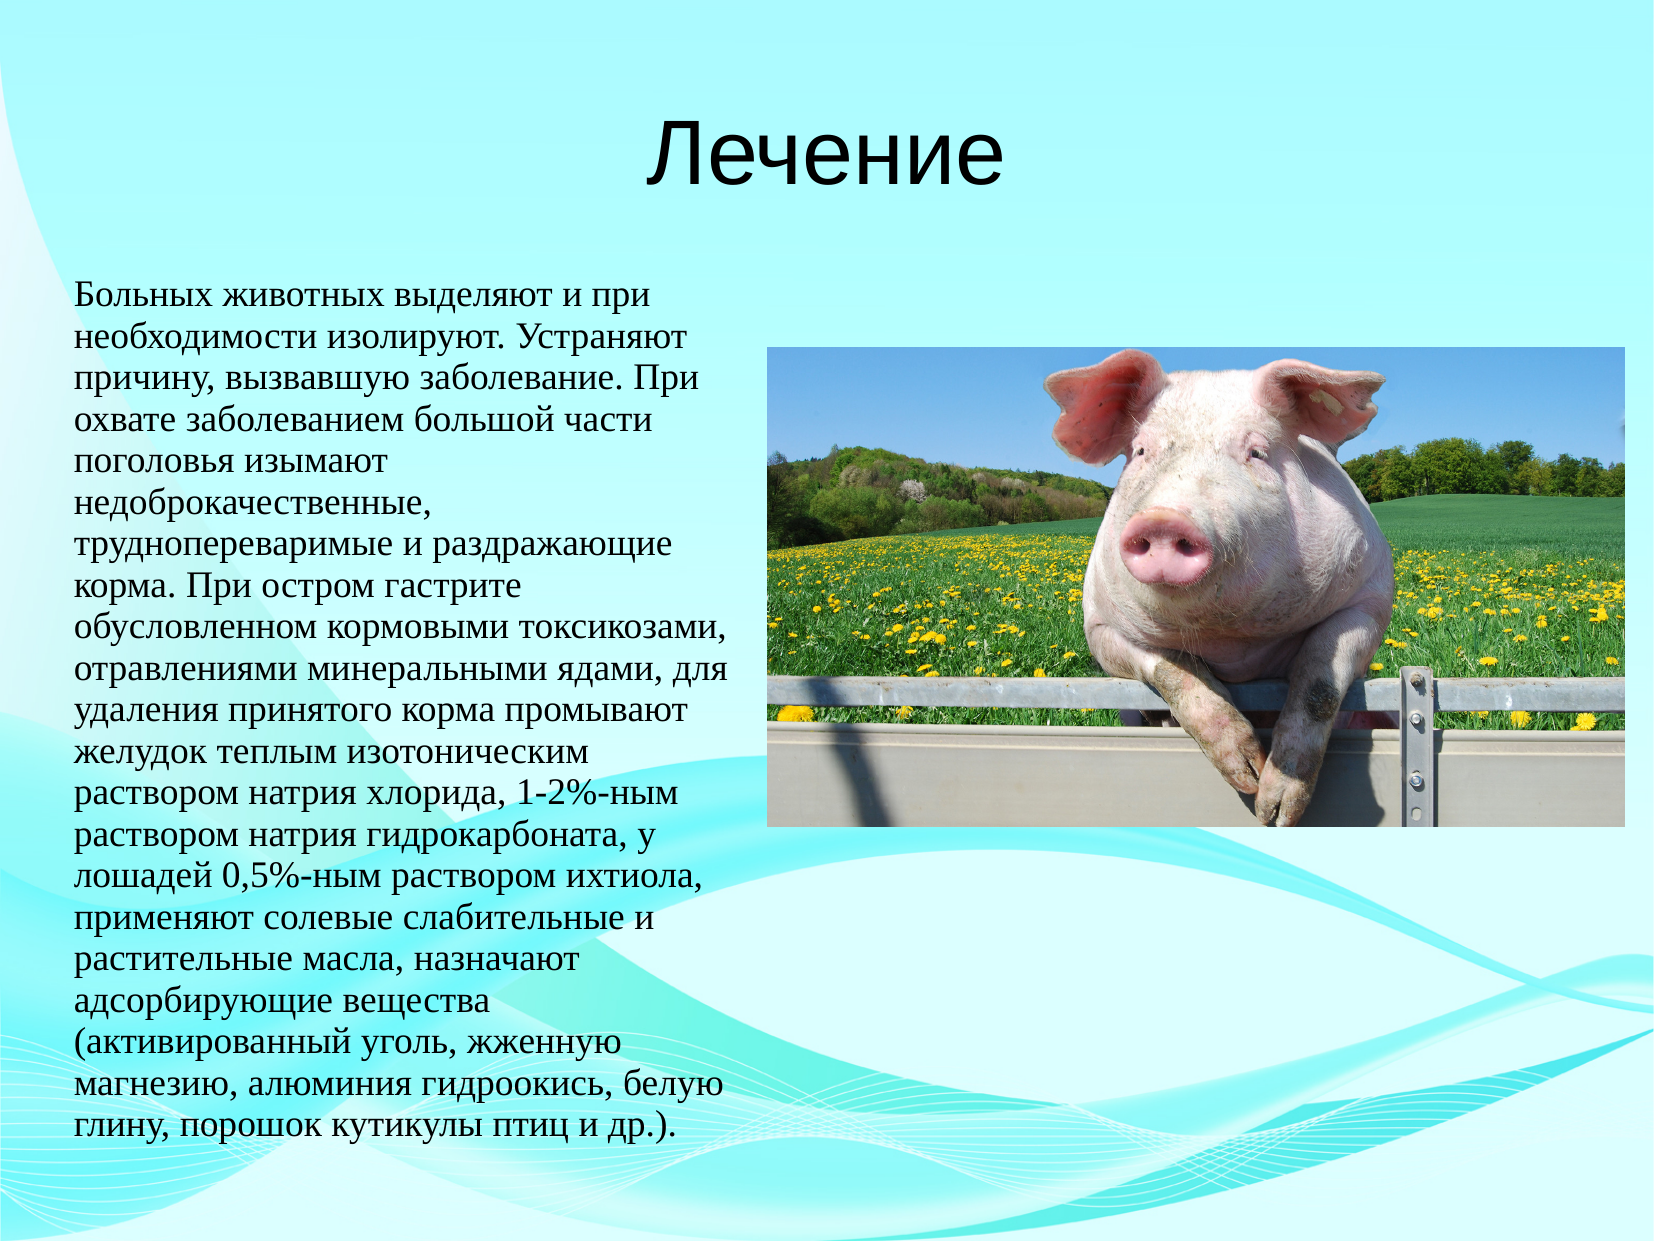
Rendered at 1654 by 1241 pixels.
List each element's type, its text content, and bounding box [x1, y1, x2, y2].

title Лечение [82, 49, 1571, 257]
text_box Больных животных выделяют и при необходимости изолируют. Устраняют причину, вызвавшую заболевание. При охвате заболеванием большой части поголовья изымают недоброкачественные, труднопереваримые и раздражающие корма. При остром гастрите обусловленном кормовыми токсикозами, отравлениями минеральными ядами, для удаления принятого корма промывают желудок теплым изотоническим раствором натрия хлорида, 1-2%-ным раствором натрия гидрокарбоната, у лошадей 0,5%-ным раствором ихтиола, применяют солевые слабительные и растительные масла, назначают адсорбирующие вещества (активированный уголь, жженную магнезию, алюминия гидроокись, белую глину, порошок кутикулы птиц и др.). [59, 265, 768, 1222]
picture [0, 0, 1654, 1241]
